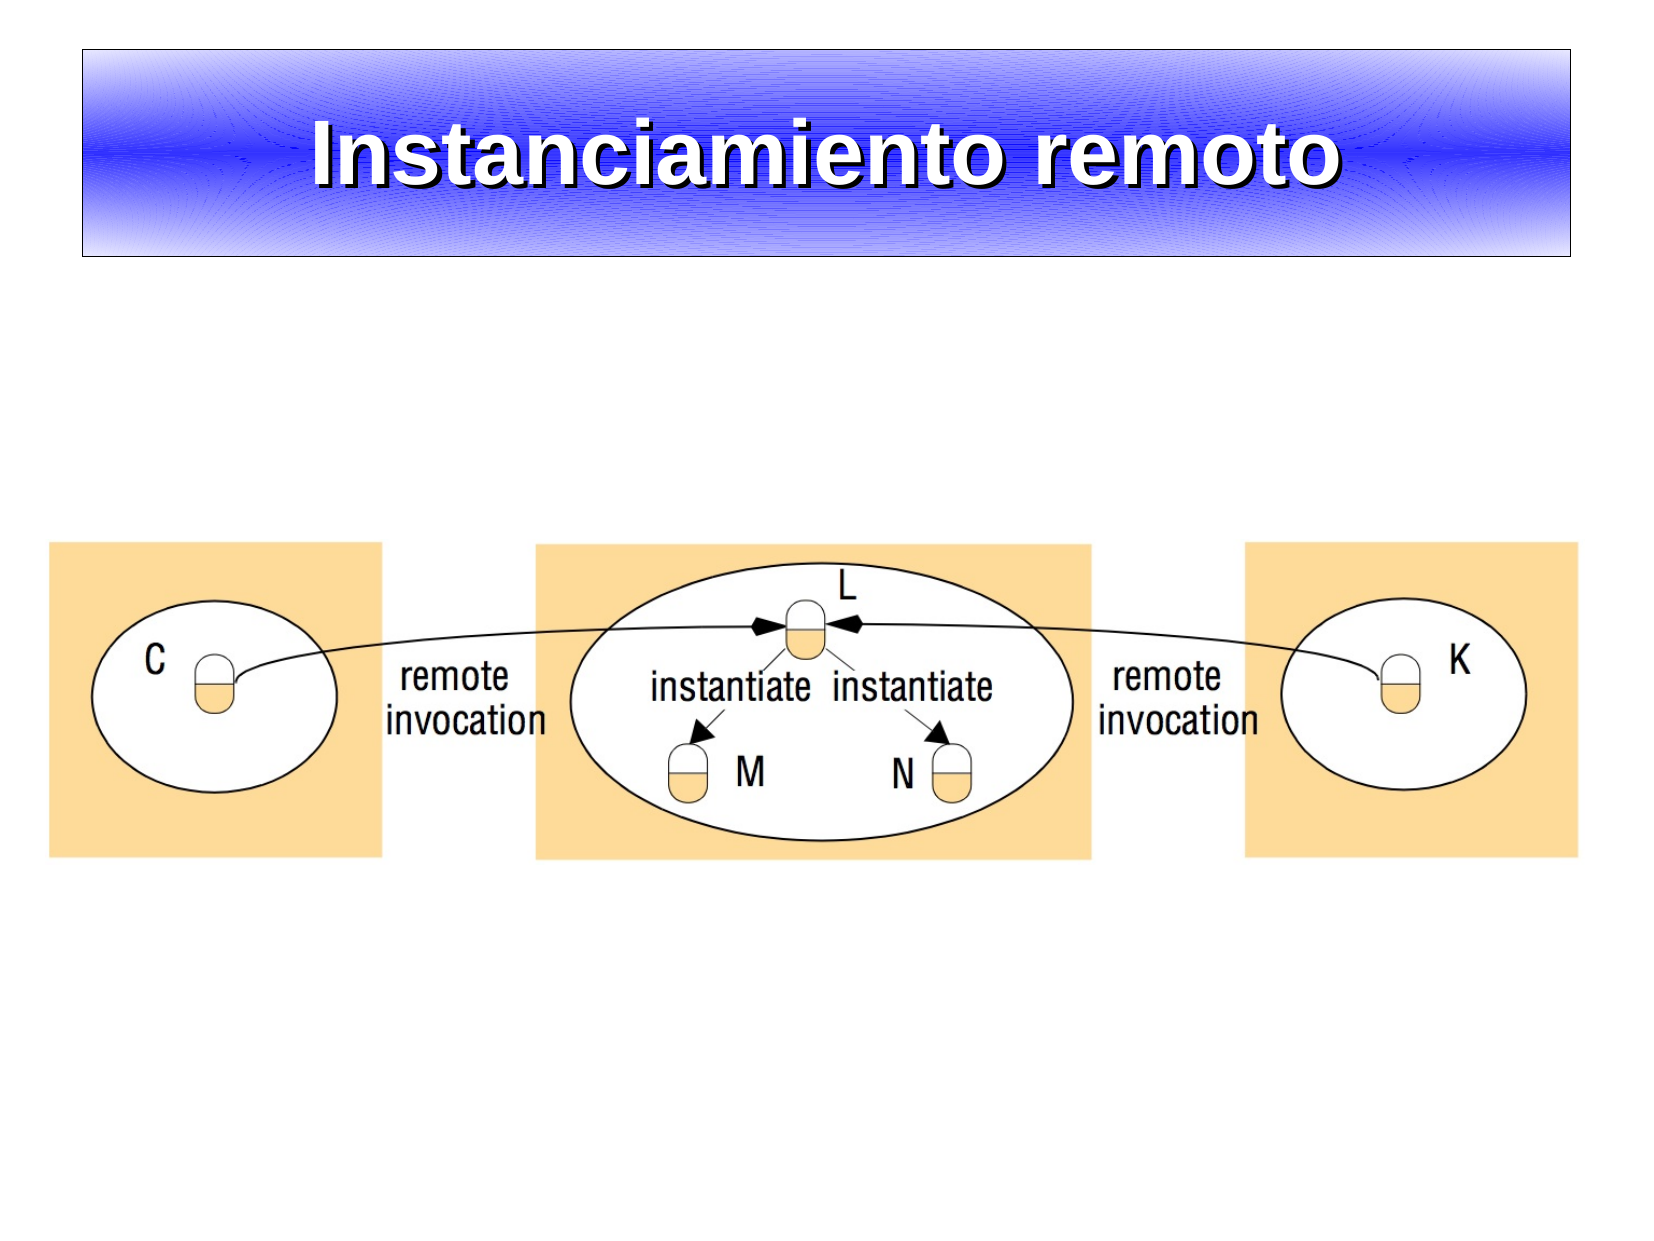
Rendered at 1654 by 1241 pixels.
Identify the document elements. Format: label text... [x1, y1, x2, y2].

title Instanciamiento remoto [82, 49, 1571, 257]
picture [45, 539, 1585, 866]
